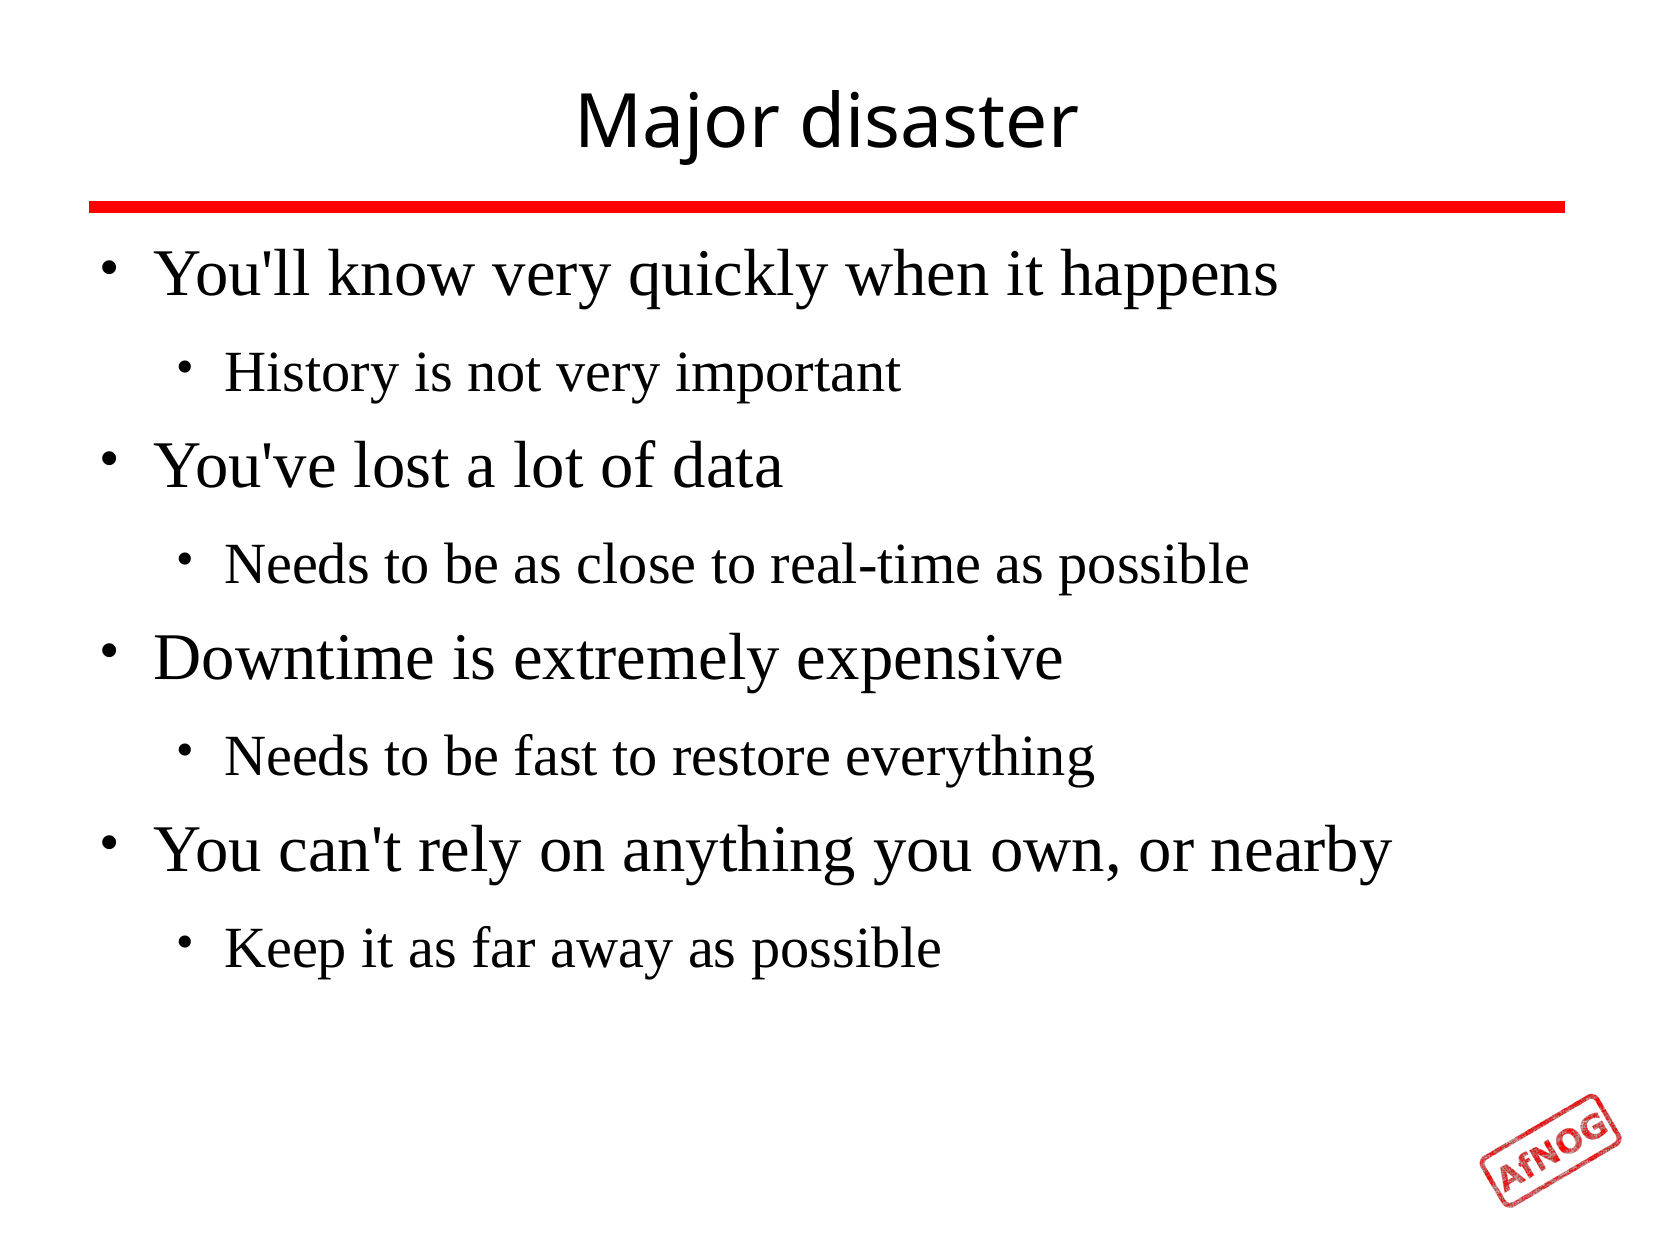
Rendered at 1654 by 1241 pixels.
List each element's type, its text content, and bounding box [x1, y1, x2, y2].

list You'll know very quickly when it happens History is not very important You've lost a lot of data Needs to be as close to real-time as possible Downtime is extremely expensive Needs to be fast to restore everything You can't rely on anything you own, or nearby Keep it as far away as possible [82, 236, 1571, 1123]
picture [1476, 1090, 1625, 1211]
title Major disaster [88, 29, 1565, 207]
